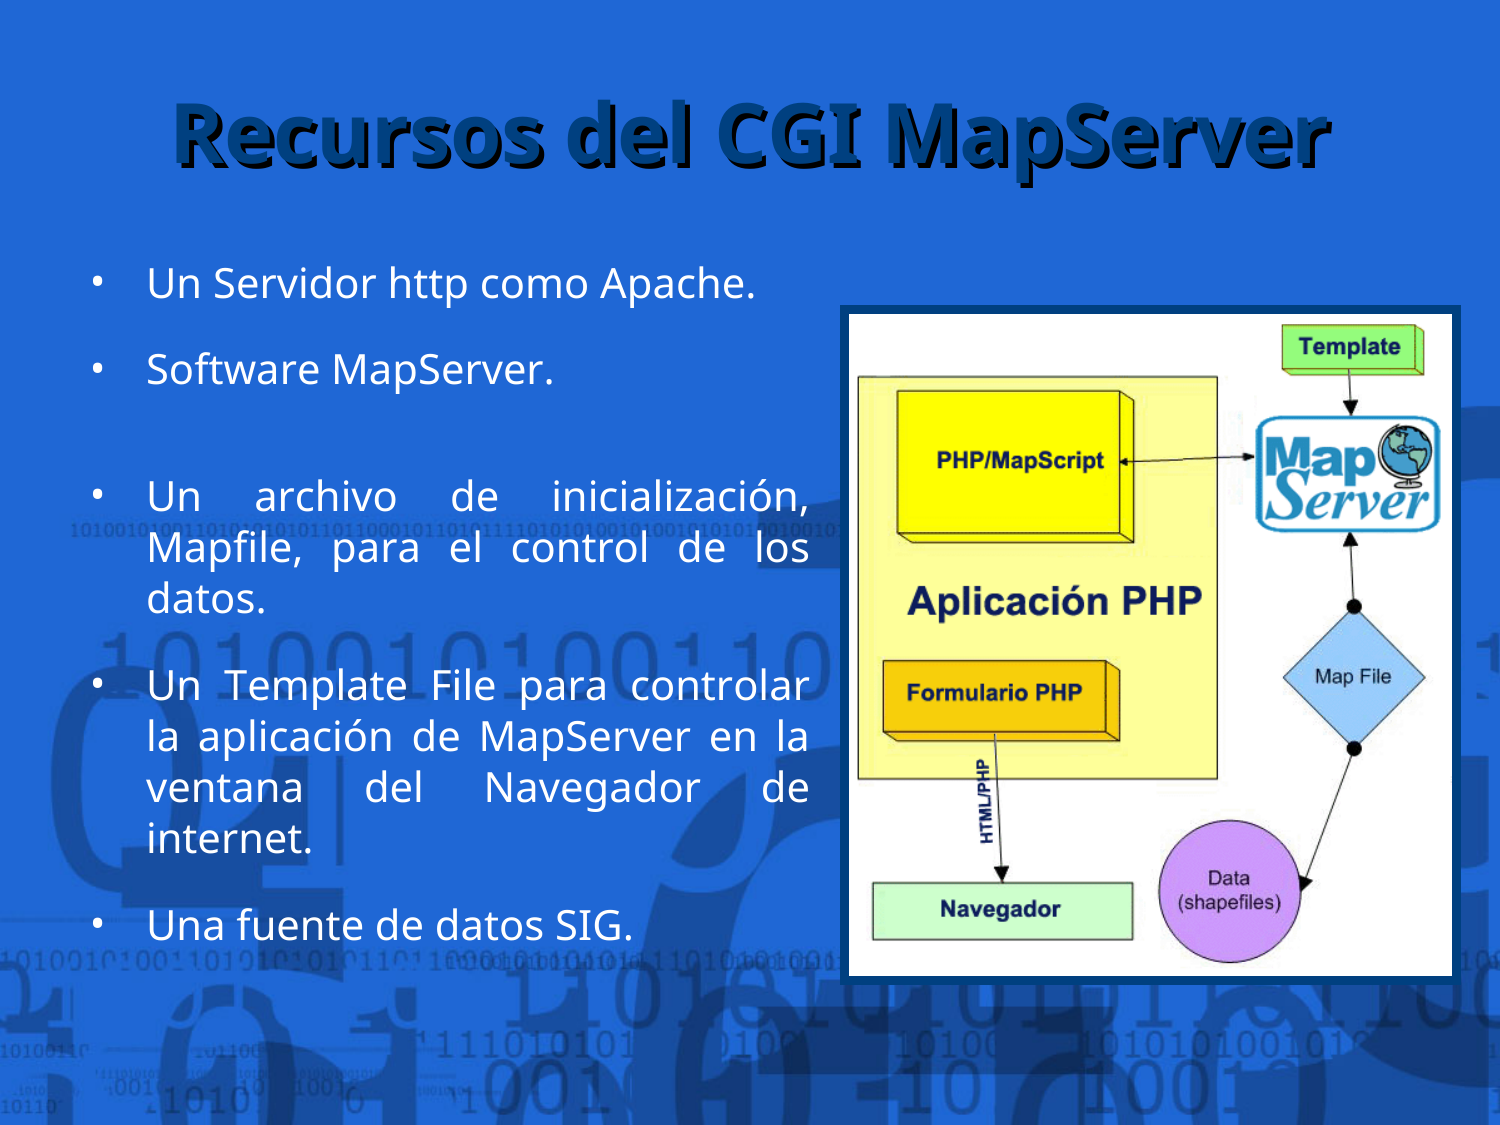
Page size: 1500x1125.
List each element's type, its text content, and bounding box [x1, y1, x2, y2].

picture [0, 0, 1500, 1125]
text_box Un archivo de inicialización, Mapfile, para el control de los datos. Un Template File para controlar la aplicación de MapServer en la ventana del Navegador de internet. Una fuente de datos SIG. [75, 462, 826, 988]
title Recursos del CGI MapServer [75, 0, 1426, 249]
list Un Servidor http como Apache. Software MapServer. [75, 249, 1438, 438]
picture [849, 313, 1452, 977]
